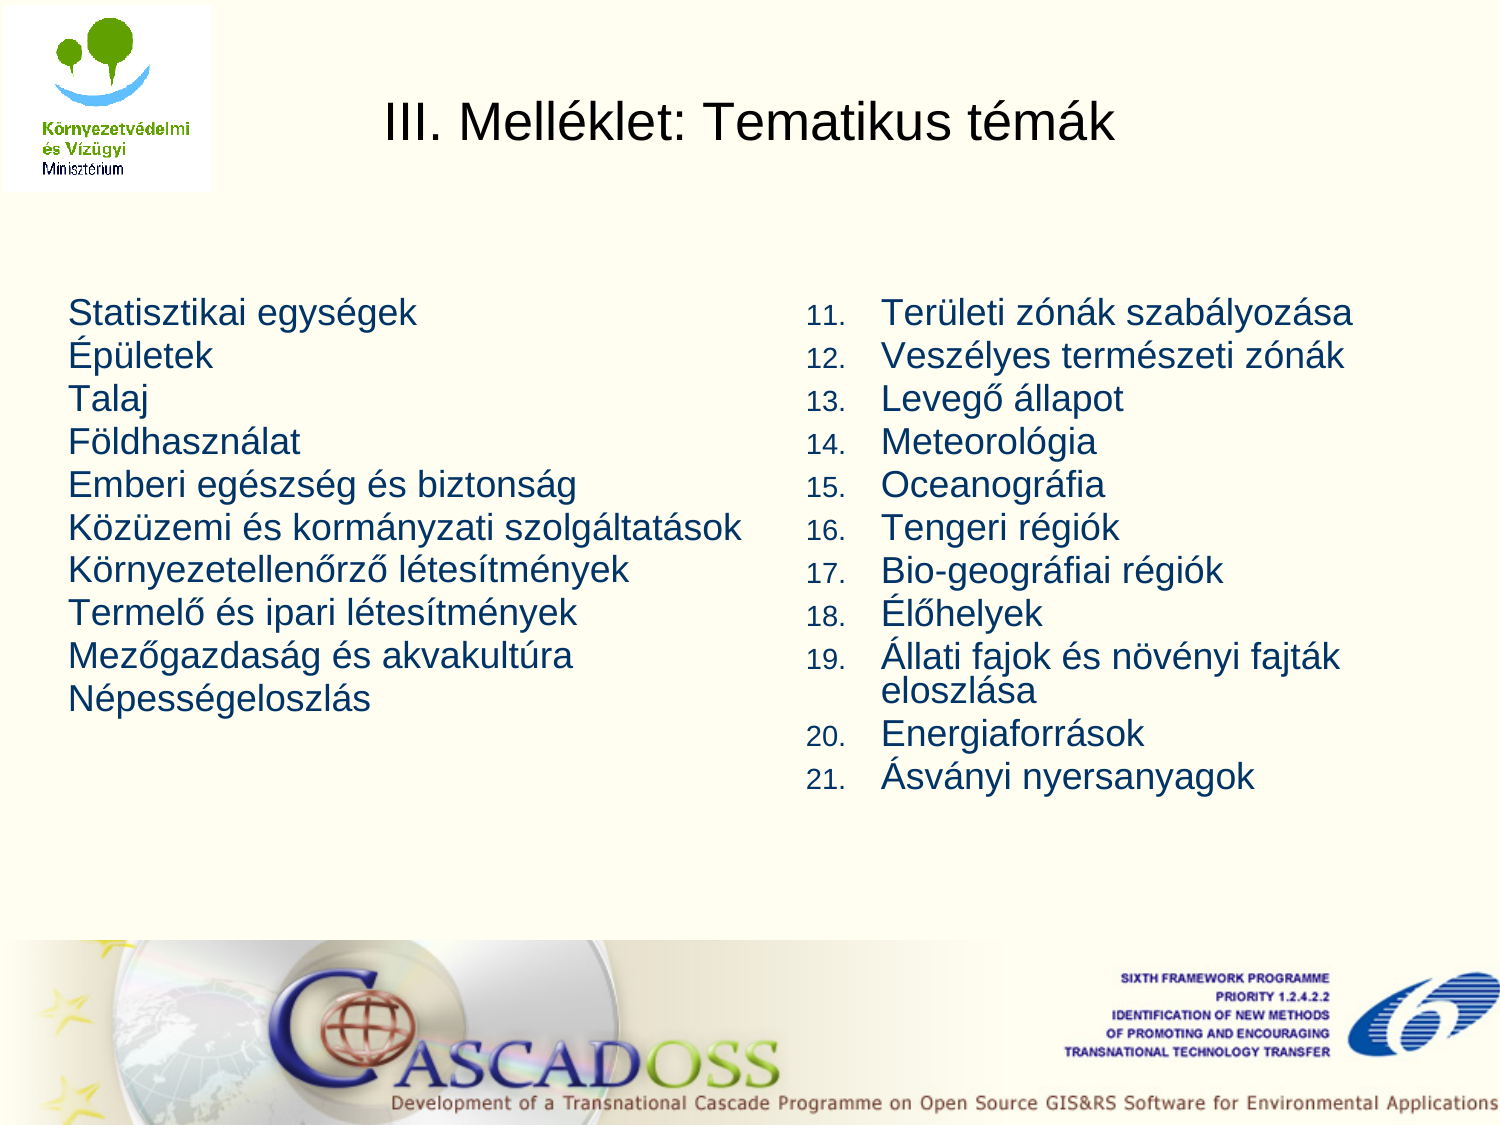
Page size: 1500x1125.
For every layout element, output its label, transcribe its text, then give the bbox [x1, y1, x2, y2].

picture [3, 5, 211, 192]
picture [0, 940, 1500, 1125]
title III. Melléklet: Tematikus témák [75, 28, 1425, 216]
list Statisztikai egységek Épületek Talaj Földhasználat Emberi egészség és biztonság Közüzemi és kormányzati szolgáltatások Környezetellenőrző létesítmények Termelő és ipari létesítmények Mezőgazdaság és akvakultúra Népességeloszlás [53, 291, 763, 967]
list 11. Területi zónák szabályozása 12. Veszélyes természeti zónák 13. Levegő állapot 14. Meteorológia 15. Oceanográfia 16. Tengeri régiók 17. Bio-geográfiai régiók 18. Élőhelyek 19. Állati fajok és növényi fajták eloszlása 20. Energiaforrások 21. Ásványi nyersanyagok [790, 291, 1500, 897]
